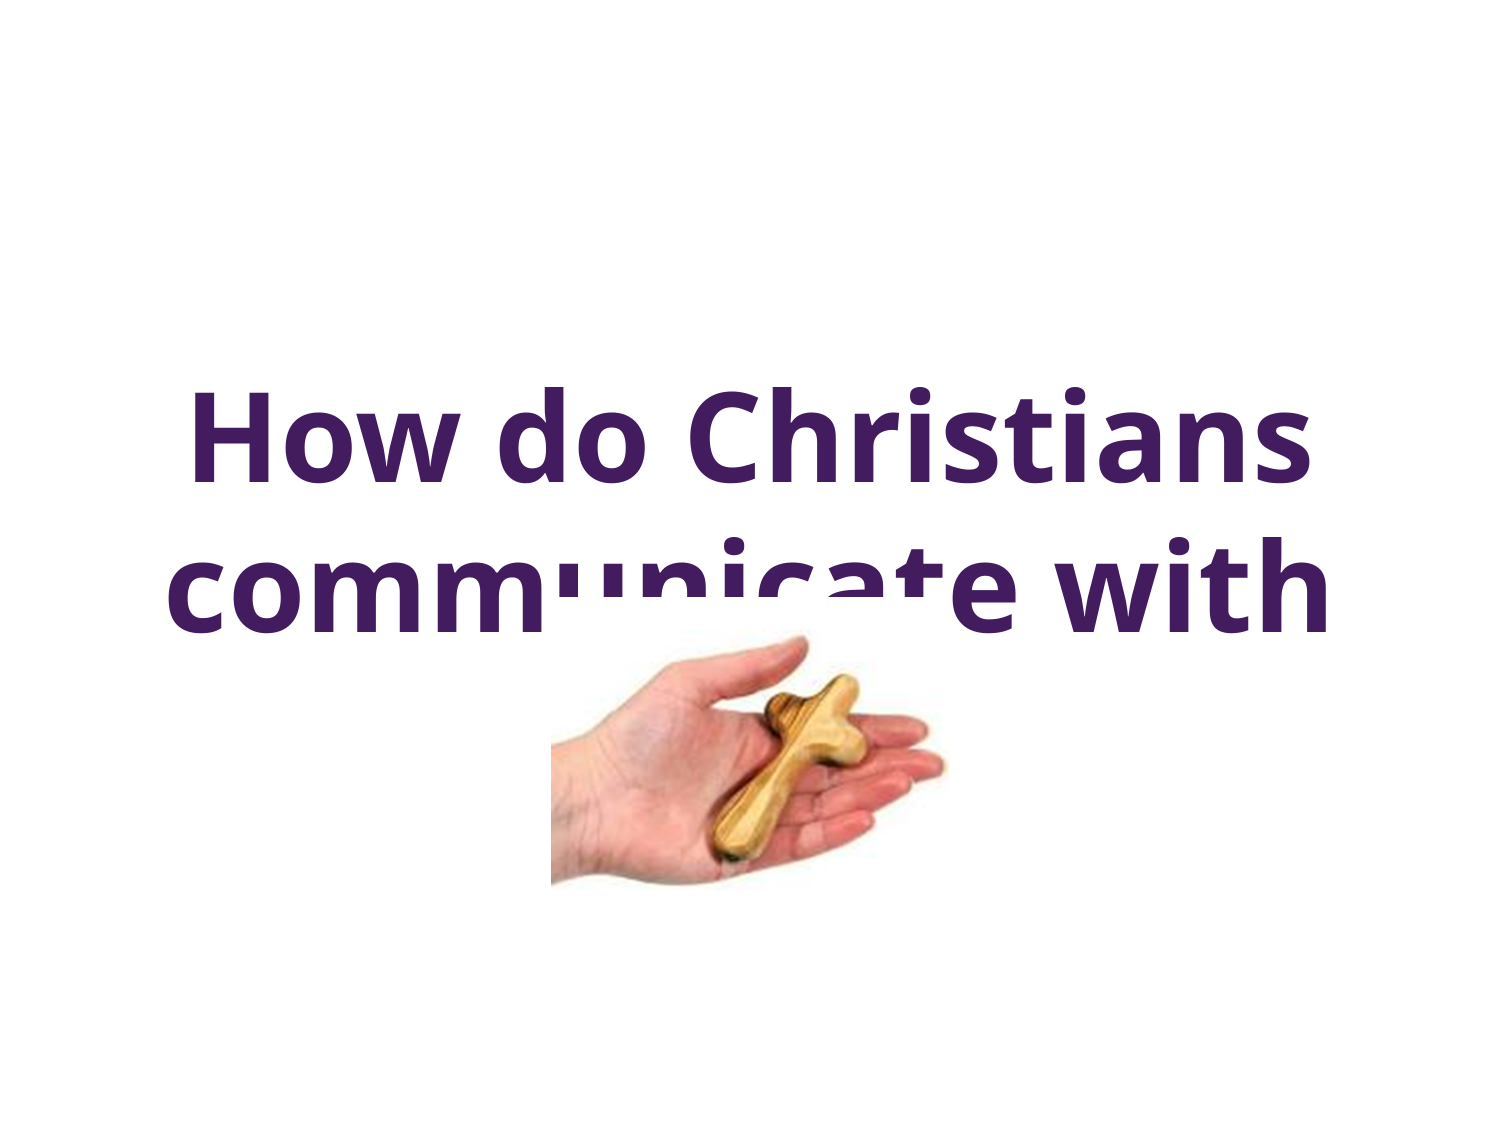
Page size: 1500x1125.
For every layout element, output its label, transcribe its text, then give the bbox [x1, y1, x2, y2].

title How do Christians communicate with God? [112, 349, 1388, 693]
picture [551, 597, 949, 994]
